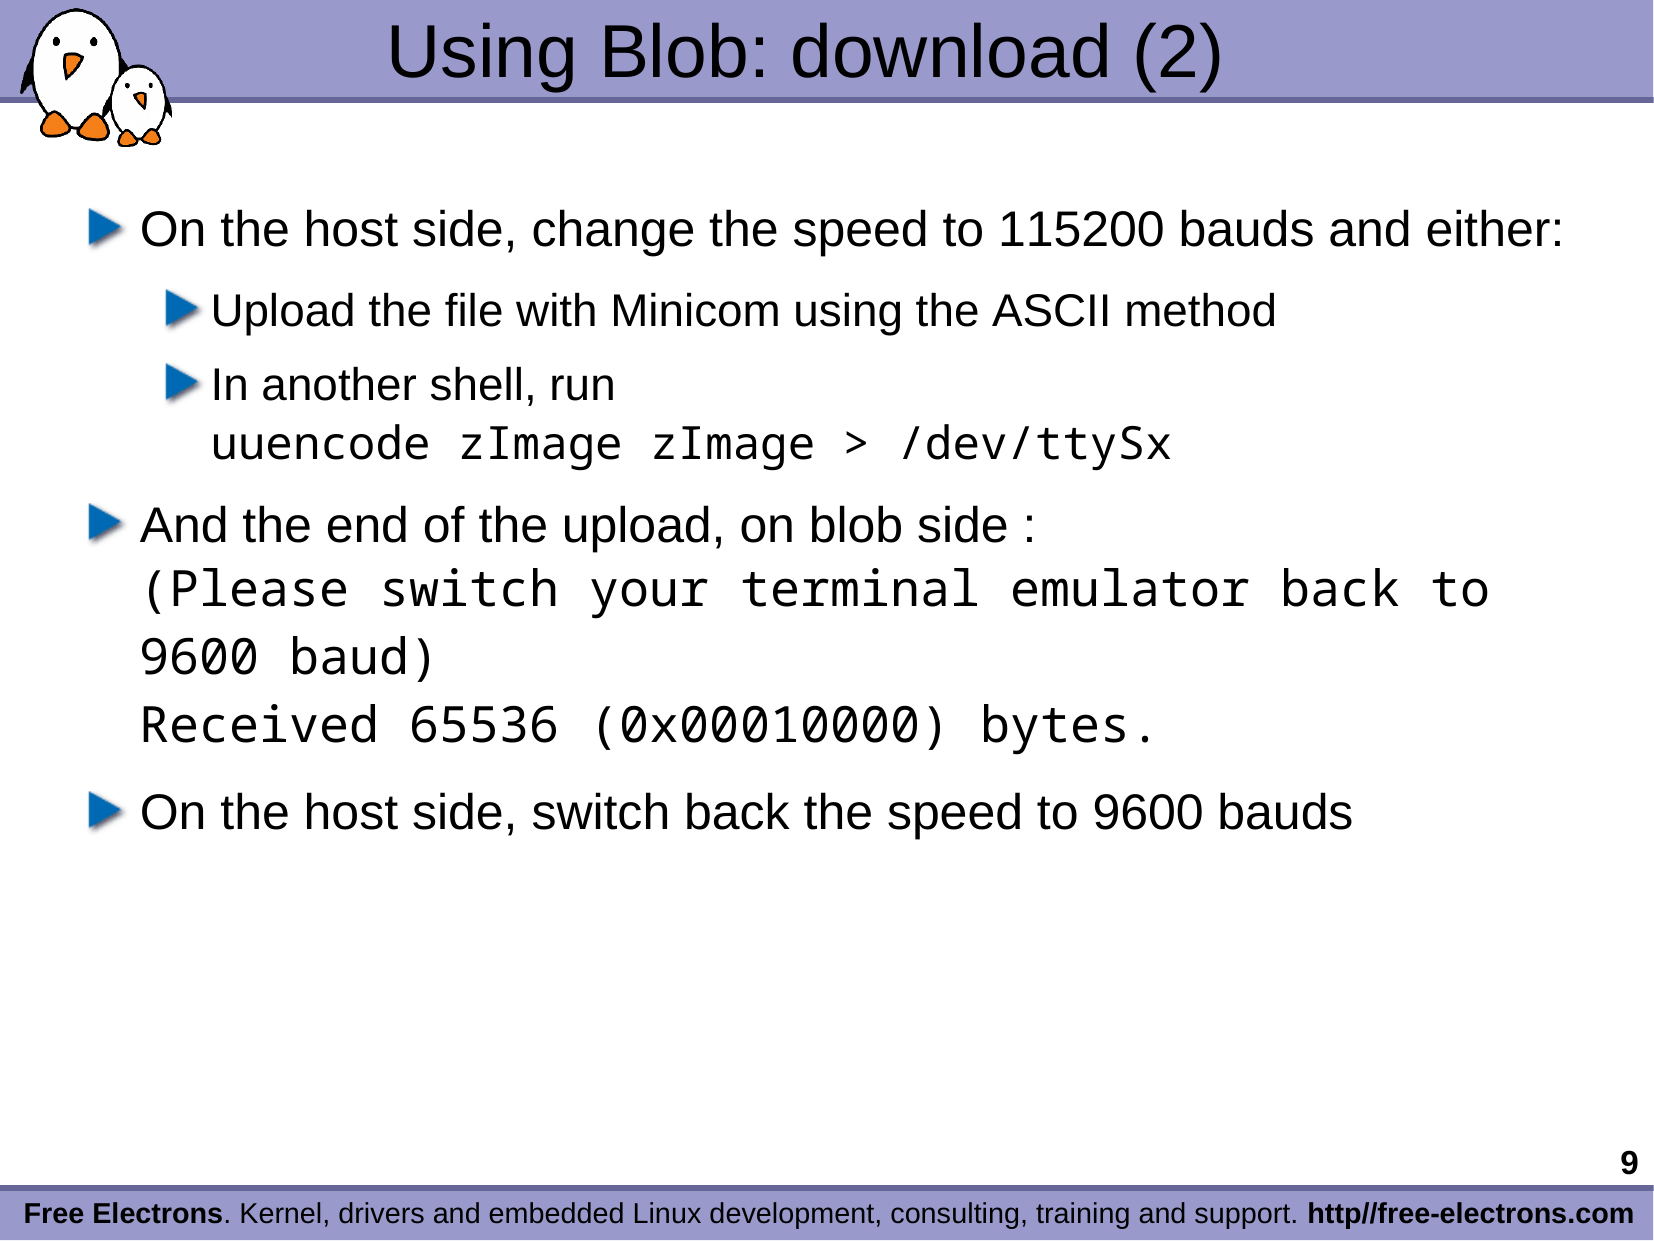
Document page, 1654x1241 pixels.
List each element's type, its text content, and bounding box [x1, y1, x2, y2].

list On the host side, change the speed to 115200 bauds and either: Upload the file with Minicom using the ASCII method In another shell, run uuencode zImage zImage > /dev/ttySx And the end of the upload, on blob side : (Please switch your terminal emulator back to 9600 baud) Received 65536 (0x00010000) bytes. On the host side, switch back the speed to 9600 bauds [68, 201, 1592, 1118]
picture [20, 8, 172, 147]
title Using Blob: download (2) [60, 0, 1551, 104]
